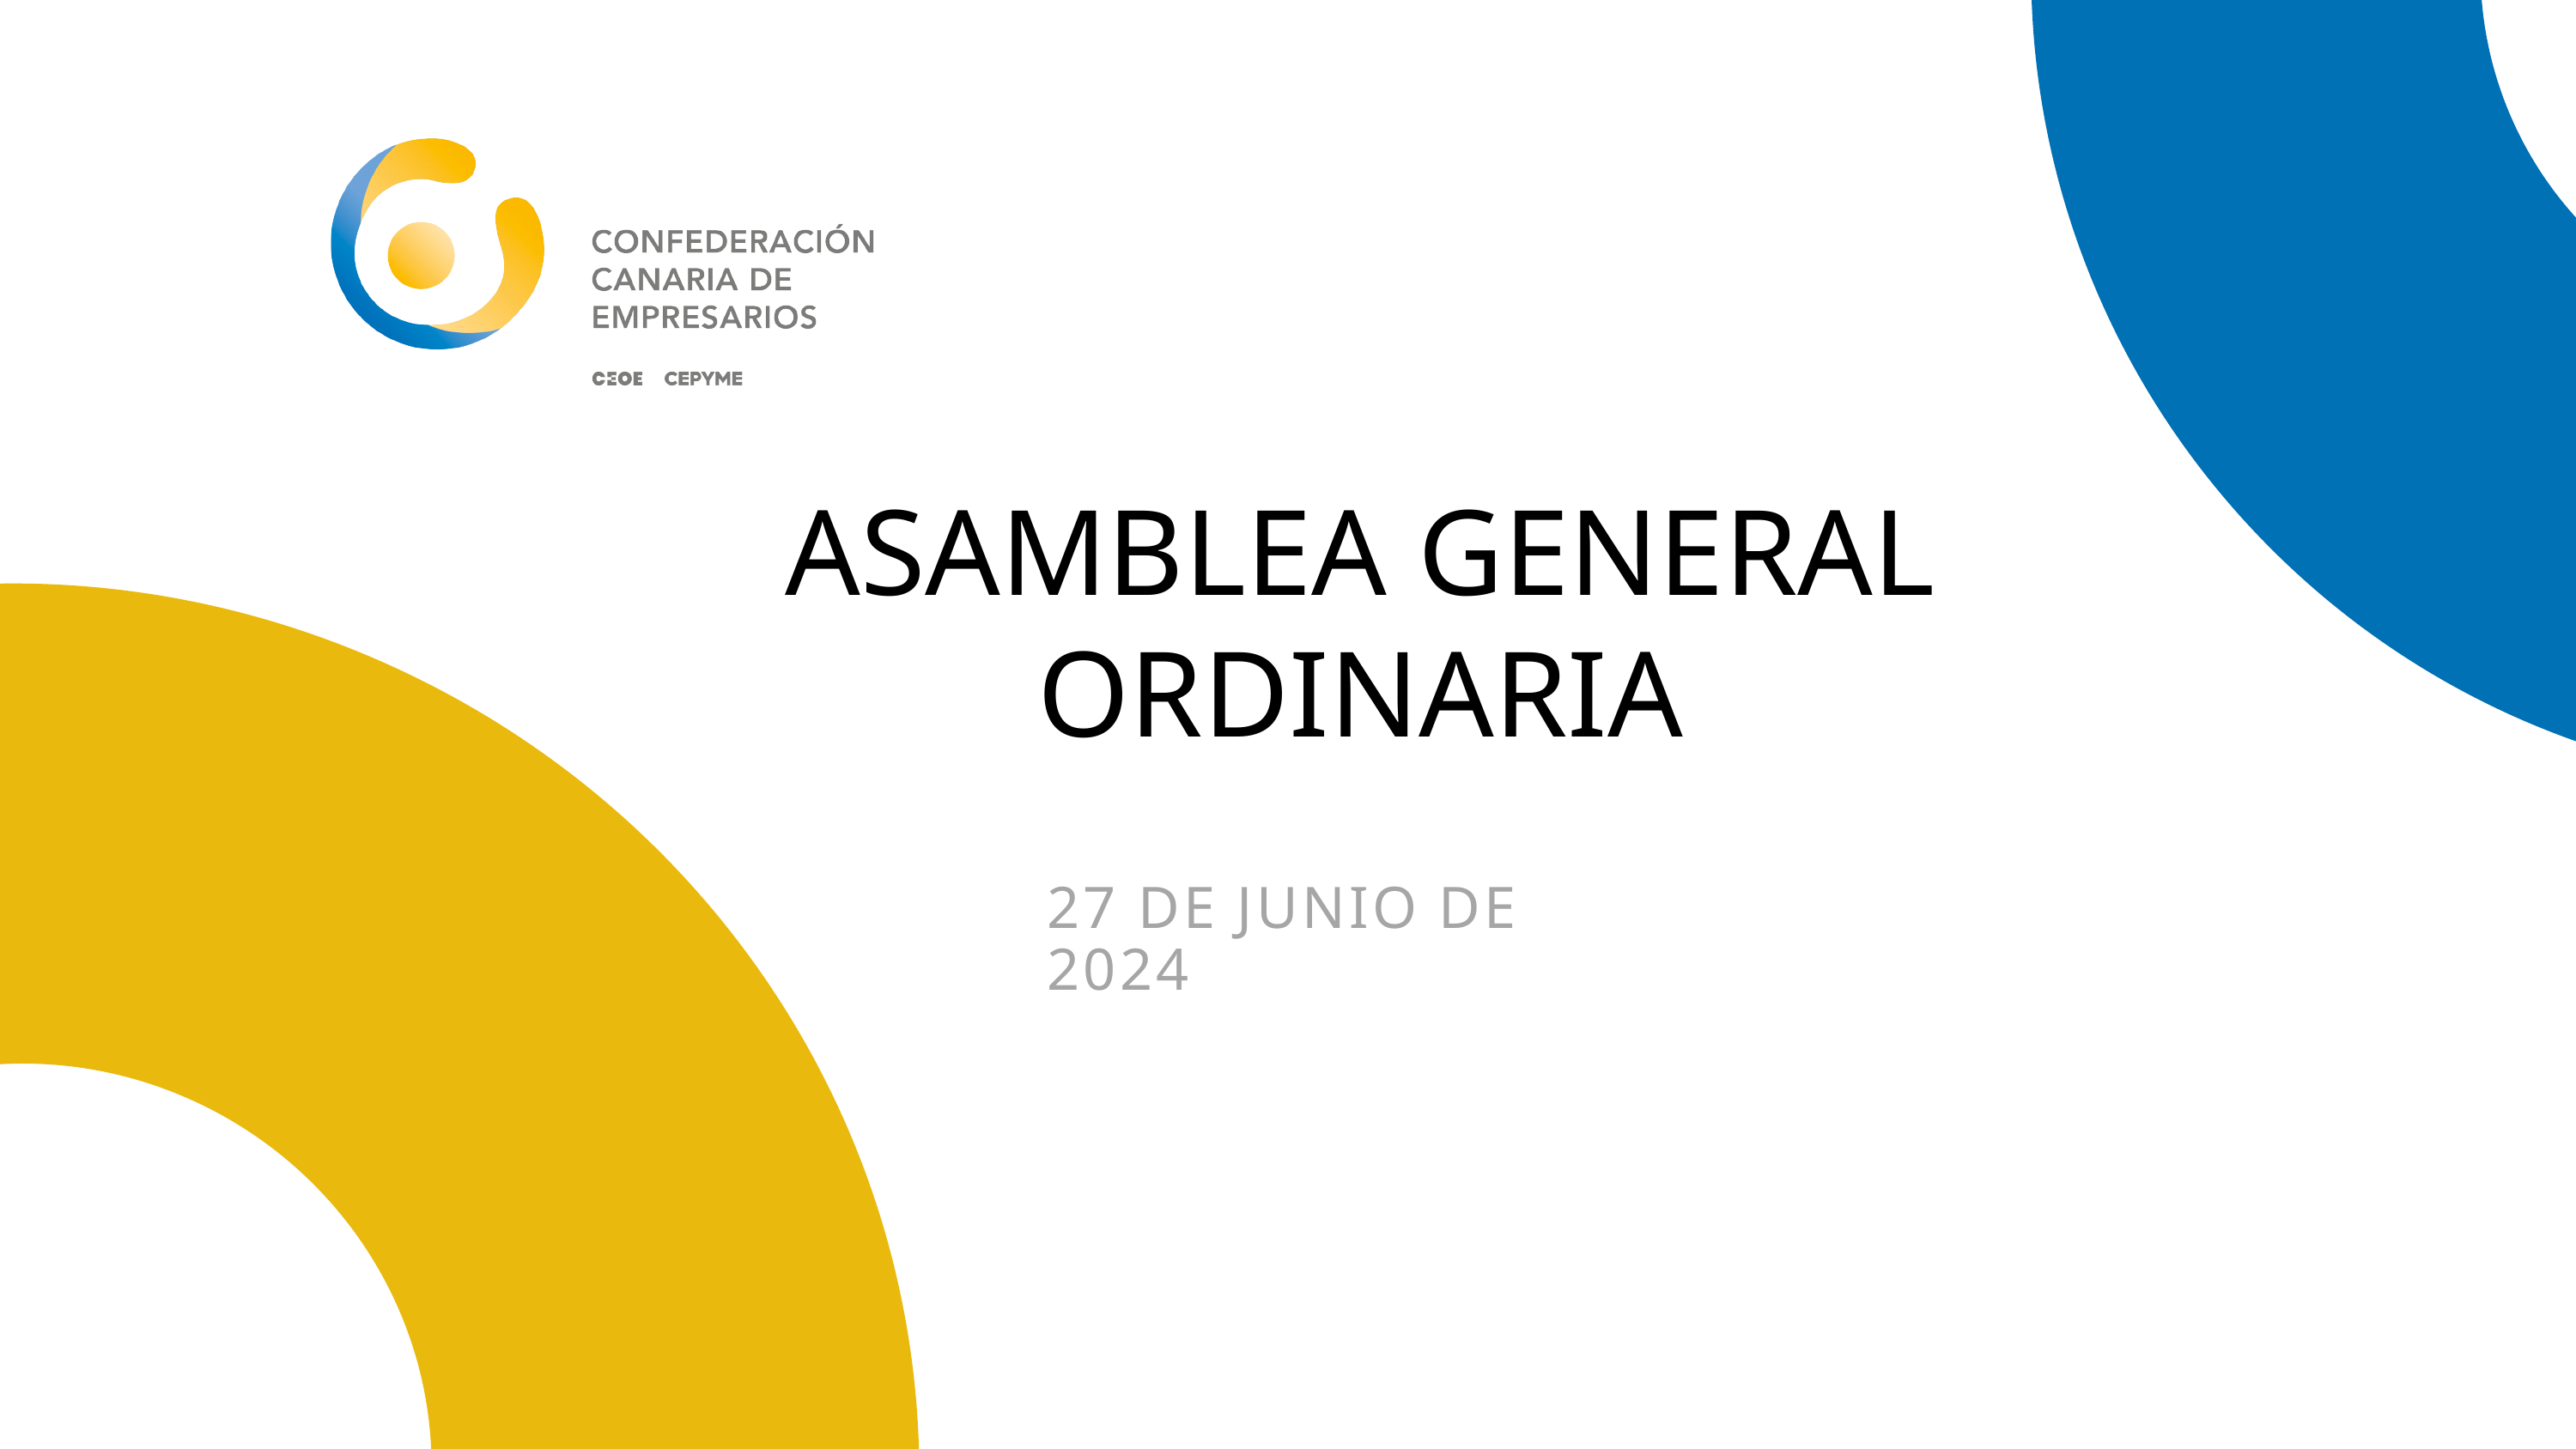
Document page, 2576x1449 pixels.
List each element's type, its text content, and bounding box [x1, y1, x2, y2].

picture [278, 106, 926, 418]
text_box [1091, 953, 1108, 986]
text_box [2032, 0, 2576, 742]
text_box [854, 948, 2230, 1009]
text_box [1162, 955, 1176, 976]
text_box 27 de junio de 2024 [1034, 872, 1687, 949]
text_box [0, 583, 920, 1449]
text_box ASAMBLEA GENERAL ORDINARIA [672, 476, 2049, 764]
